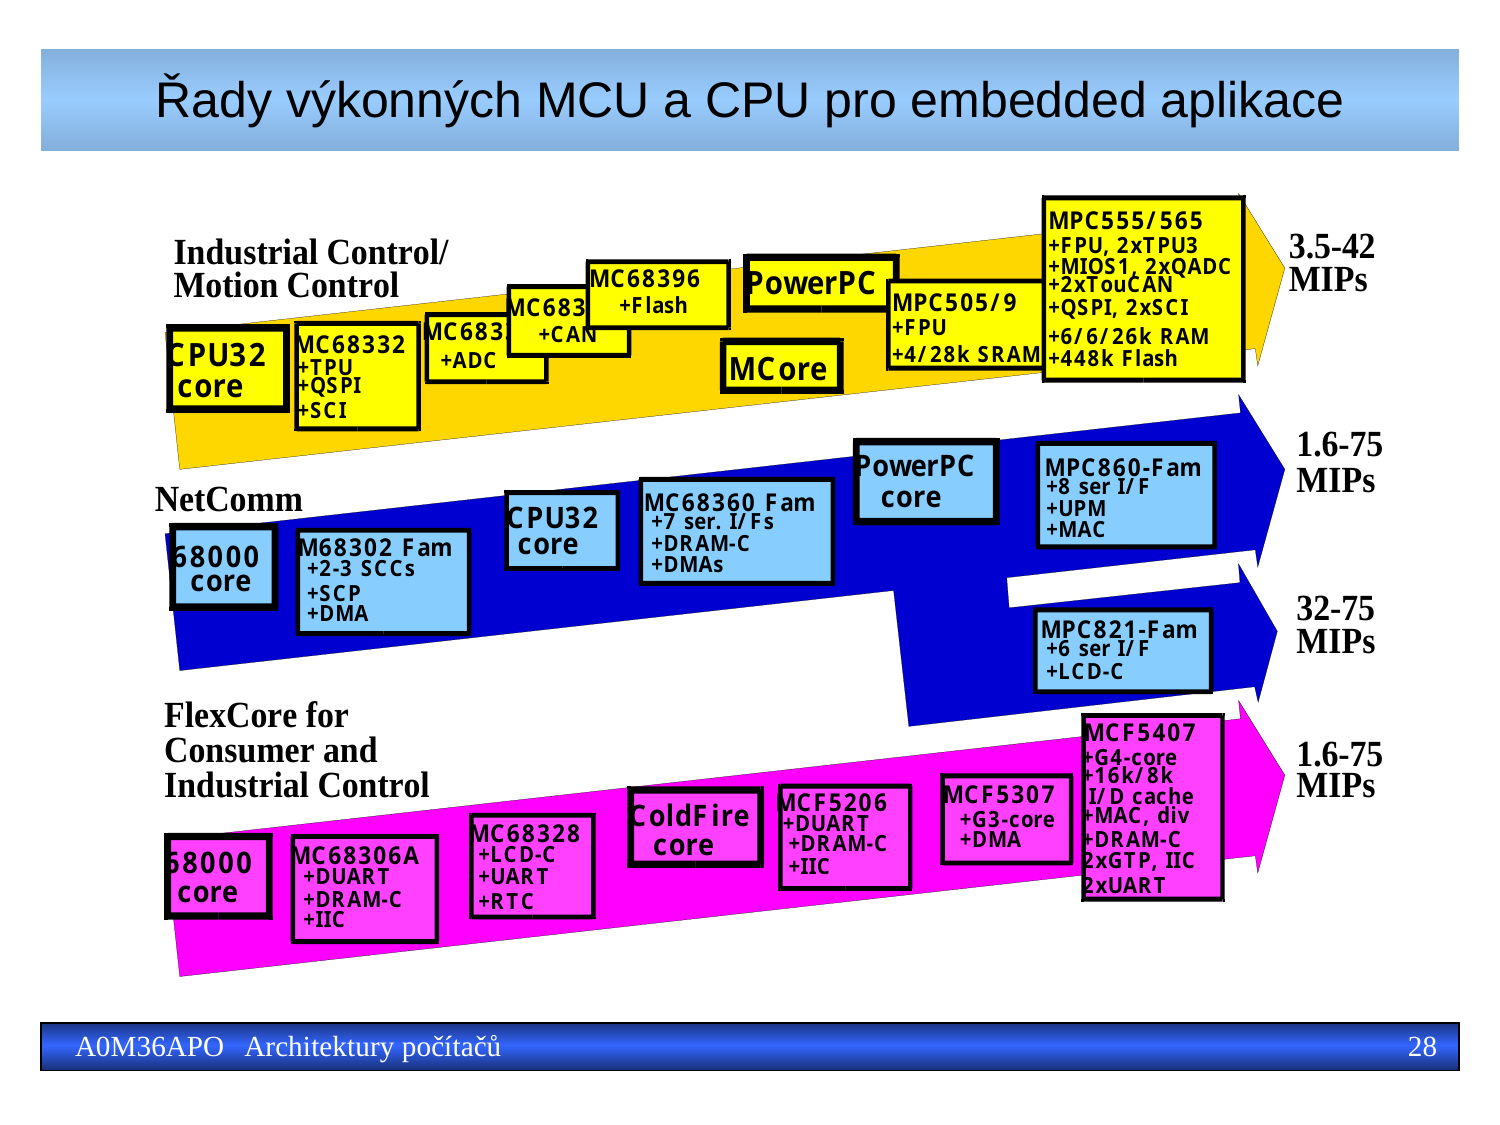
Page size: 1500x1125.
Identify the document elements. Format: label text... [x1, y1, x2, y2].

chart [102, 136, 1399, 989]
title Řady výkonných MCU a CPU pro embedded aplikace [41, 49, 1459, 151]
